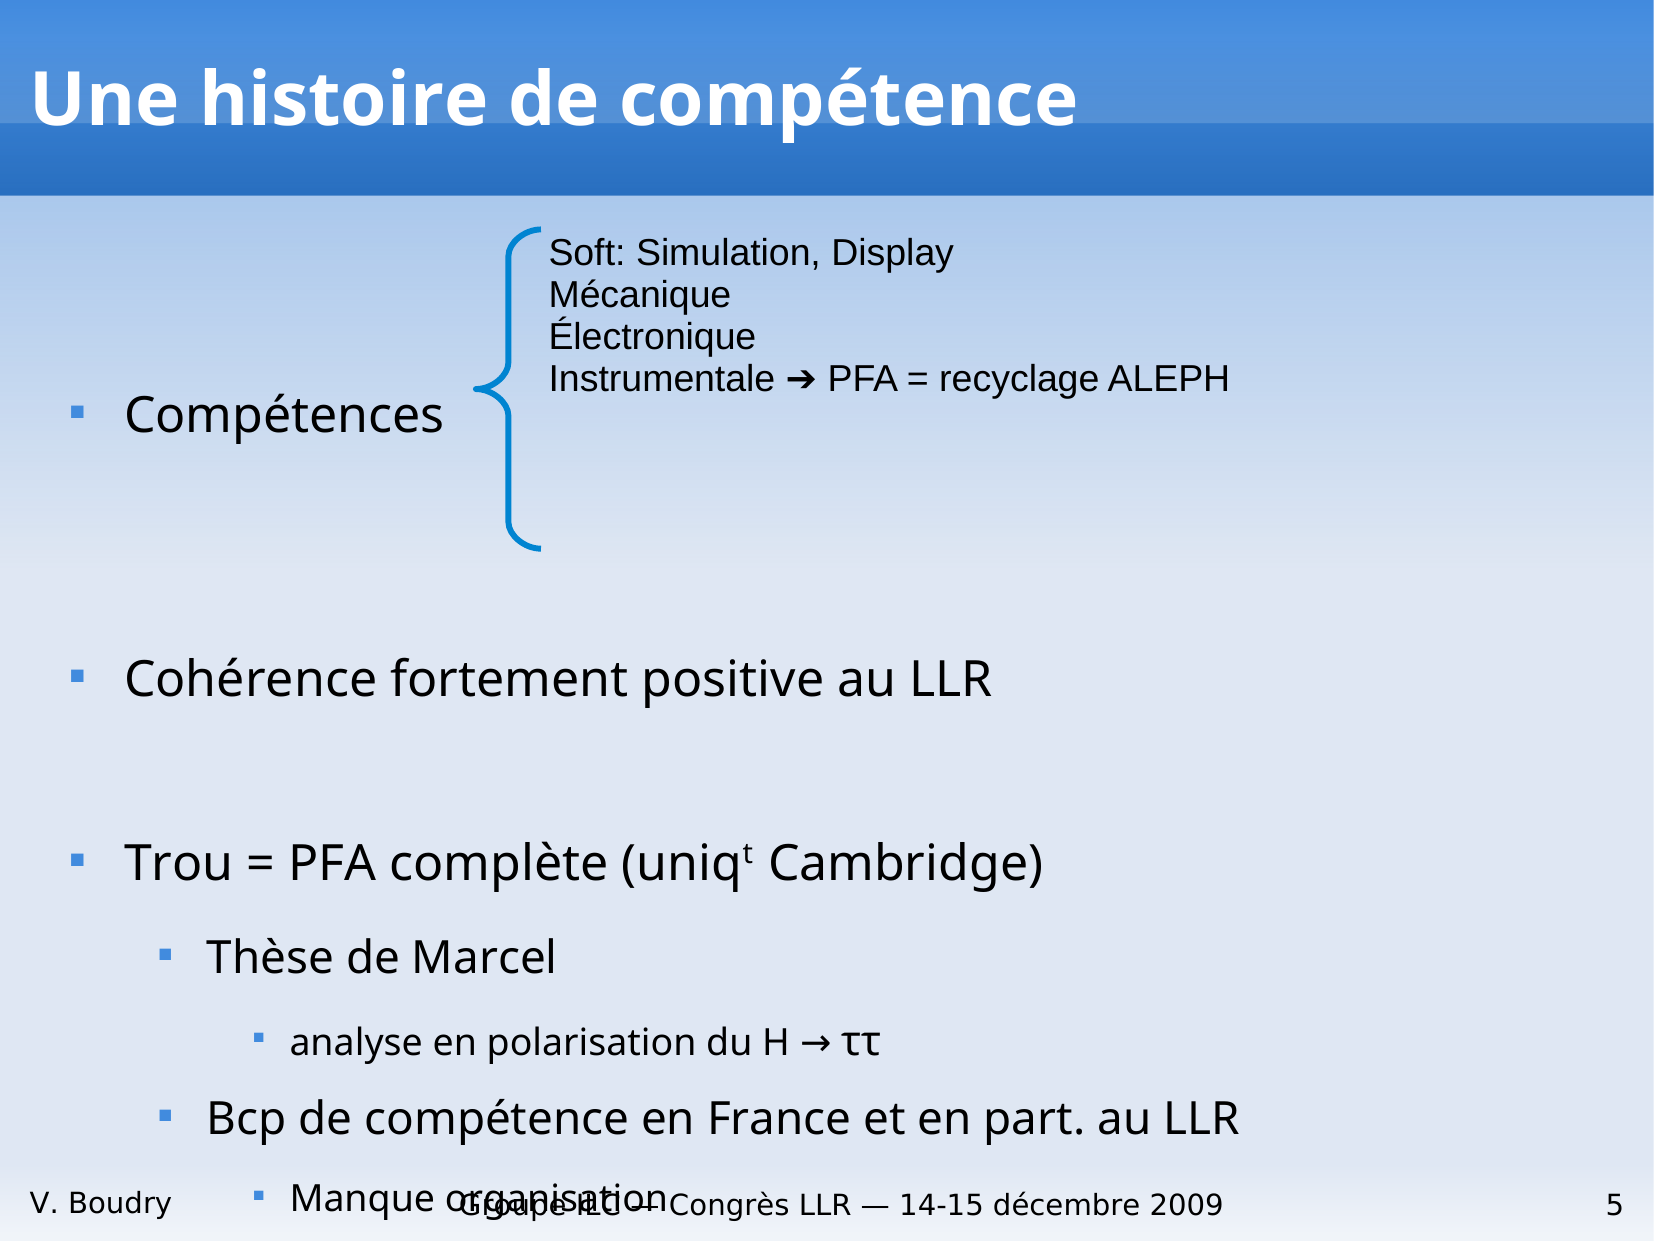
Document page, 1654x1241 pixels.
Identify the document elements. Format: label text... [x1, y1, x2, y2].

picture [0, 0, 1654, 1241]
text_box Soft: Simulation, Display Mécanique Électronique Instrumentale ➔ PFA = recyclage ALEPH [530, 221, 1654, 475]
list Compétences Cohérence fortement positive au LLR Trou = PFA complète (uniqt Cambridge) Thèse de Marcel analyse en polarisation du H → ττ Bcp de compétence en France et en part. au LLR Manque organisation Complémentarité CMS... [53, 213, 1589, 1166]
title Une histoire de compétence [29, 0, 1654, 193]
